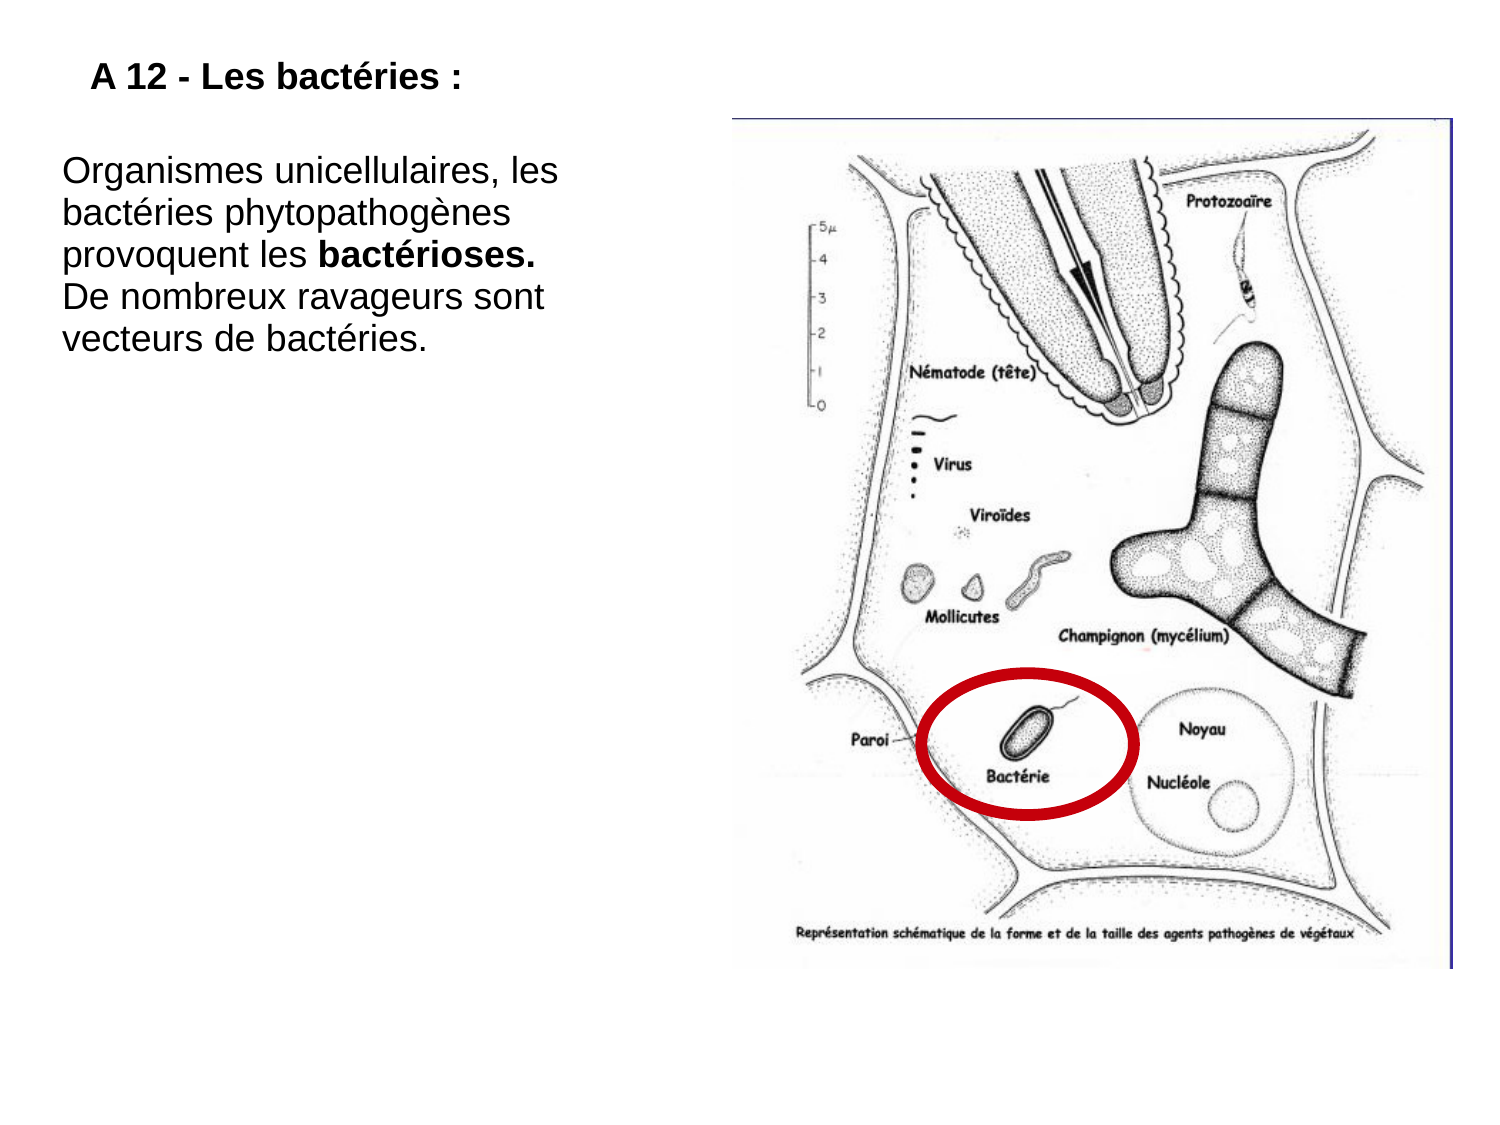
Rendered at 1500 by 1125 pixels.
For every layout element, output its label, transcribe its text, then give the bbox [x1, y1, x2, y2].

text_box Organismes unicellulaires, les bactéries phytopathogènes provoquent les bactérioses. De nombreux ravageurs sont vecteurs de bactéries. [47, 141, 686, 368]
picture [732, 118, 1453, 969]
text_box A 12 - Les bactéries : [75, 48, 1327, 119]
